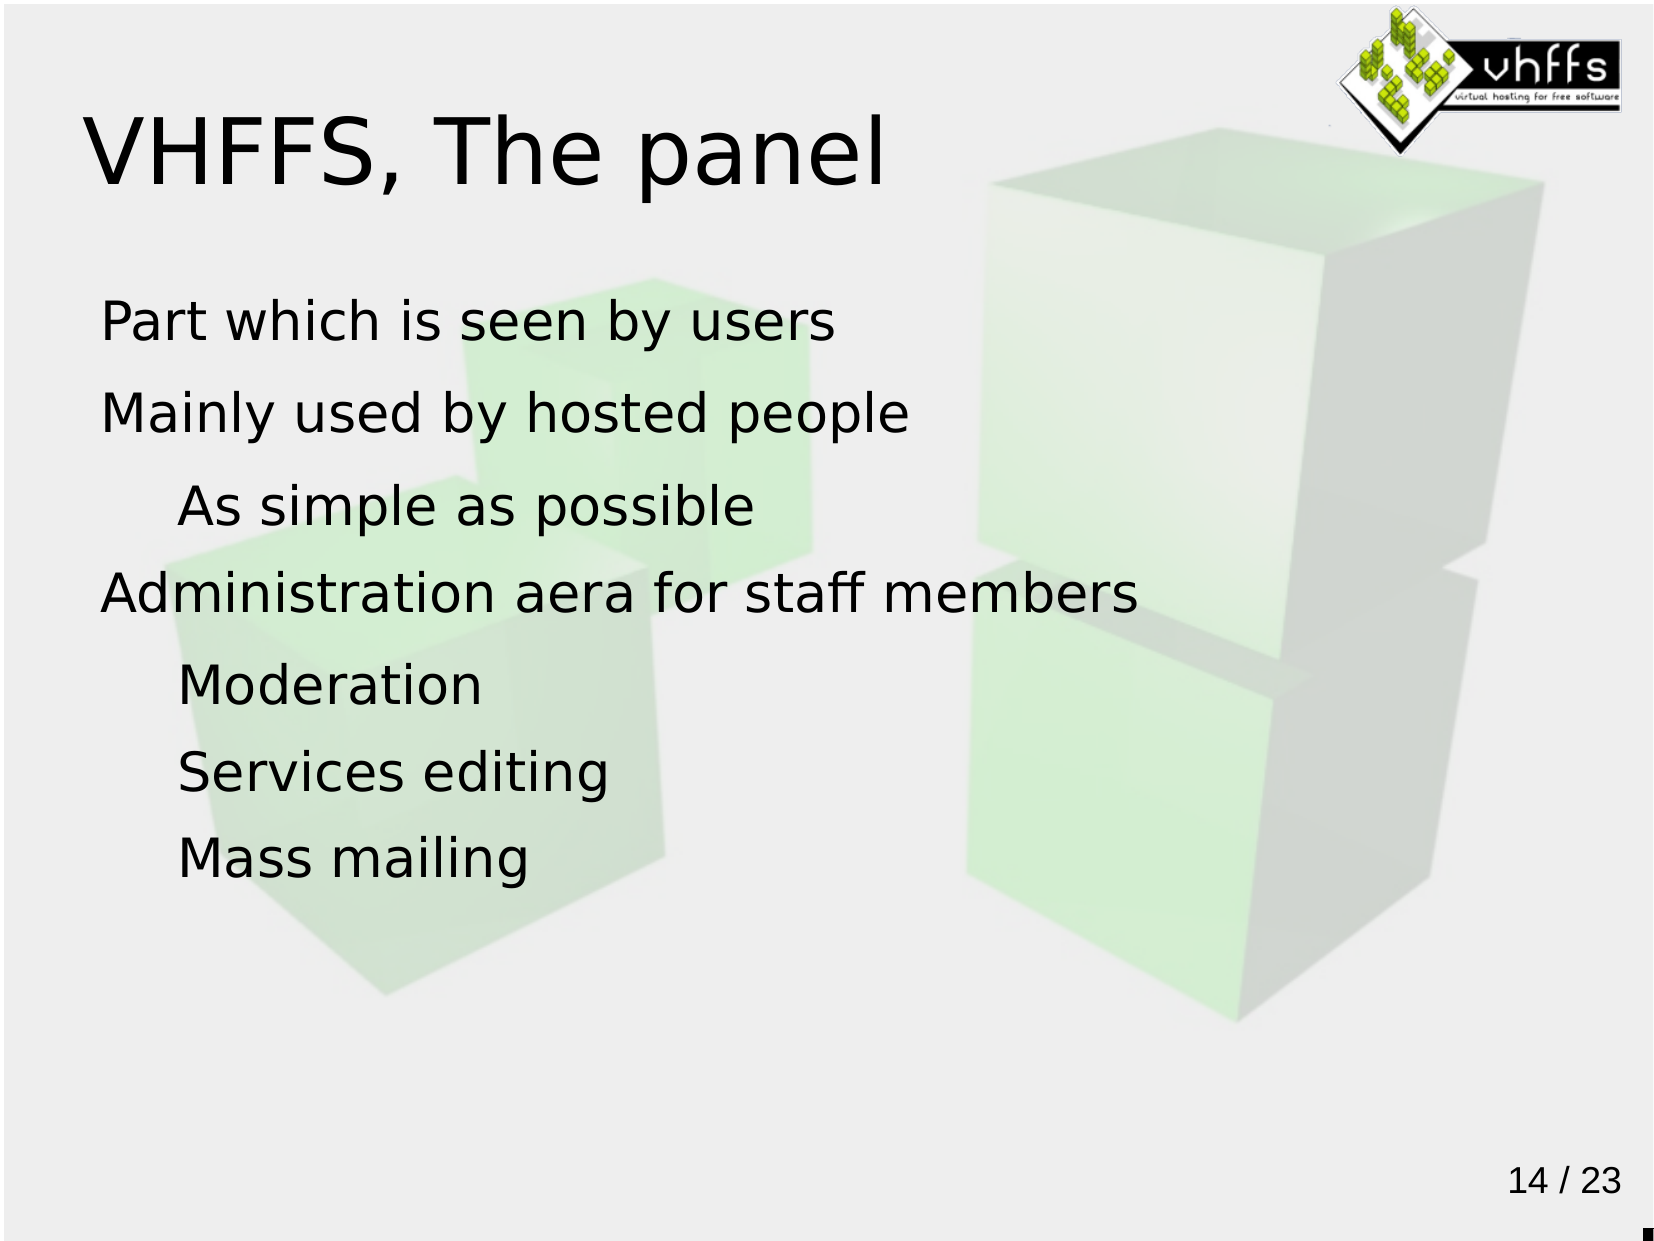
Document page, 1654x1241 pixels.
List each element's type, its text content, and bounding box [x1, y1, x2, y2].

text_box [1643, 1228, 1654, 1241]
text_box <numéro> / 23 [1314, 1151, 1637, 1225]
list Part which is seen by users Mainly used by hosted people As simple as possible Administration aera for staff members Moderation Services editing Mass mailing [82, 290, 1571, 1094]
picture [4, 0, 1654, 1241]
title VHFFS, The panel [82, 49, 1571, 257]
